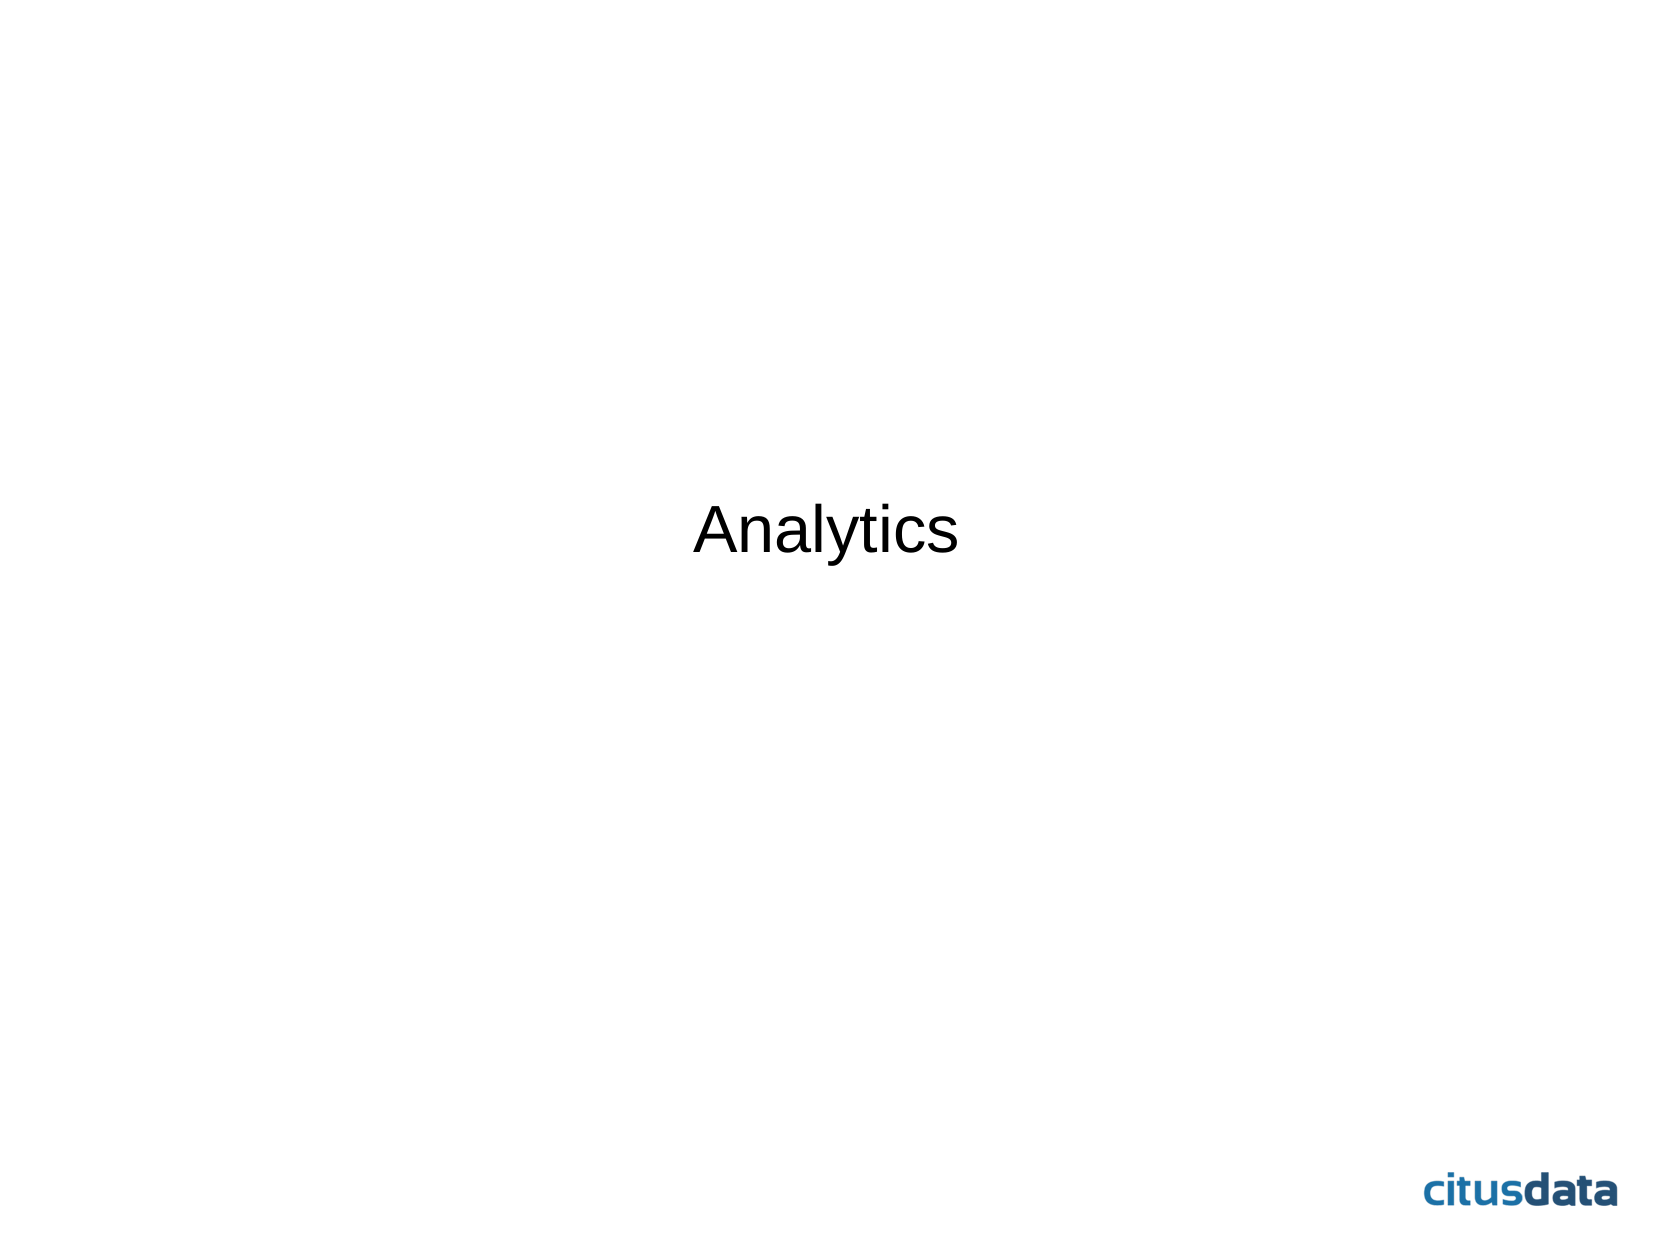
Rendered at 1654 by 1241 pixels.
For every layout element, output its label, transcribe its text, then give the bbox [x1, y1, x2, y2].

picture [1420, 1167, 1622, 1209]
subtitle Analytics [82, 49, 1571, 1010]
